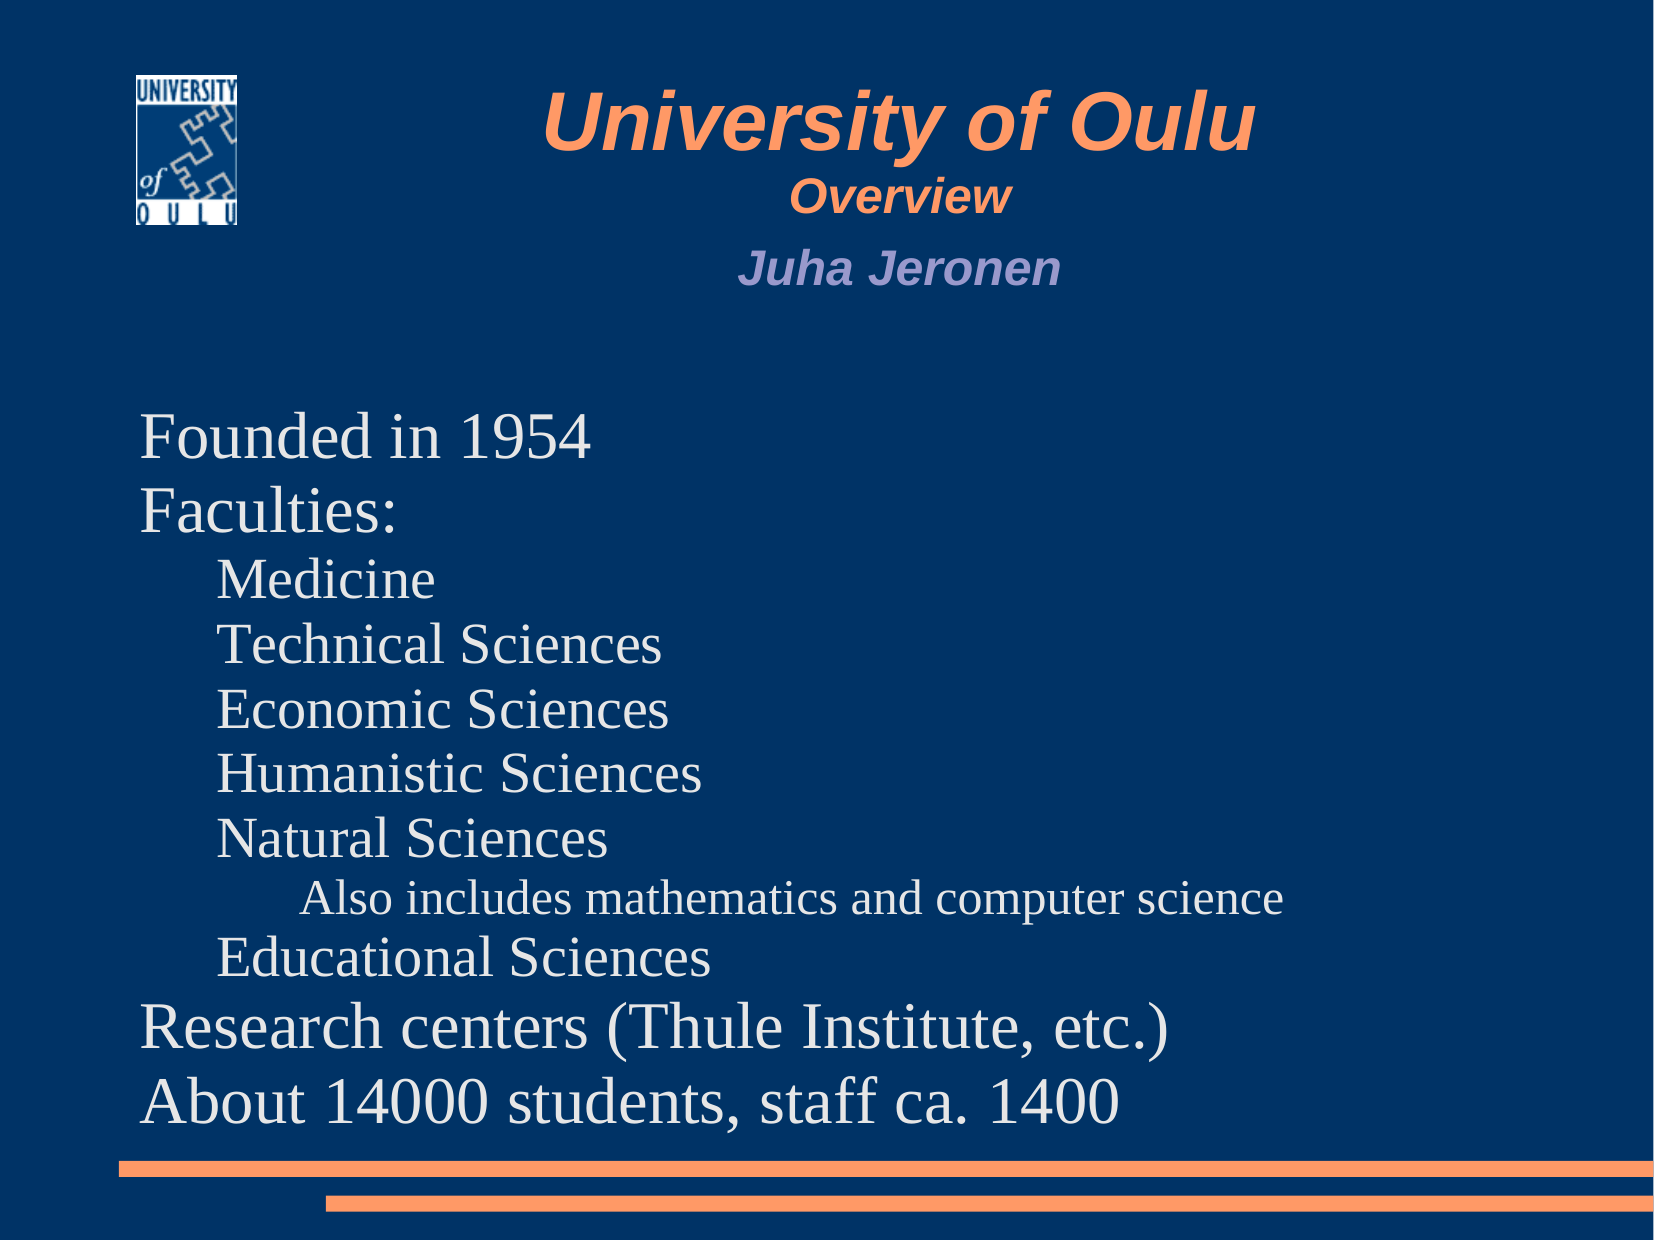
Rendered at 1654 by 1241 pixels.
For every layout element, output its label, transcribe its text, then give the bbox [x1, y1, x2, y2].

title University of Oulu Overview [265, 46, 1534, 239]
title Juha Jeronen [265, 239, 1534, 297]
list Founded in 1954 Faculties: Medicine Technical Sciences Economic Sciences Humanistic Sciences Natural Sciences Also includes mathematics and computer science Educational Sciences Research centers (Thule Institute, etc.) About 14000 students, staff ca. 1400 [121, 398, 1561, 1158]
picture [136, 75, 237, 225]
